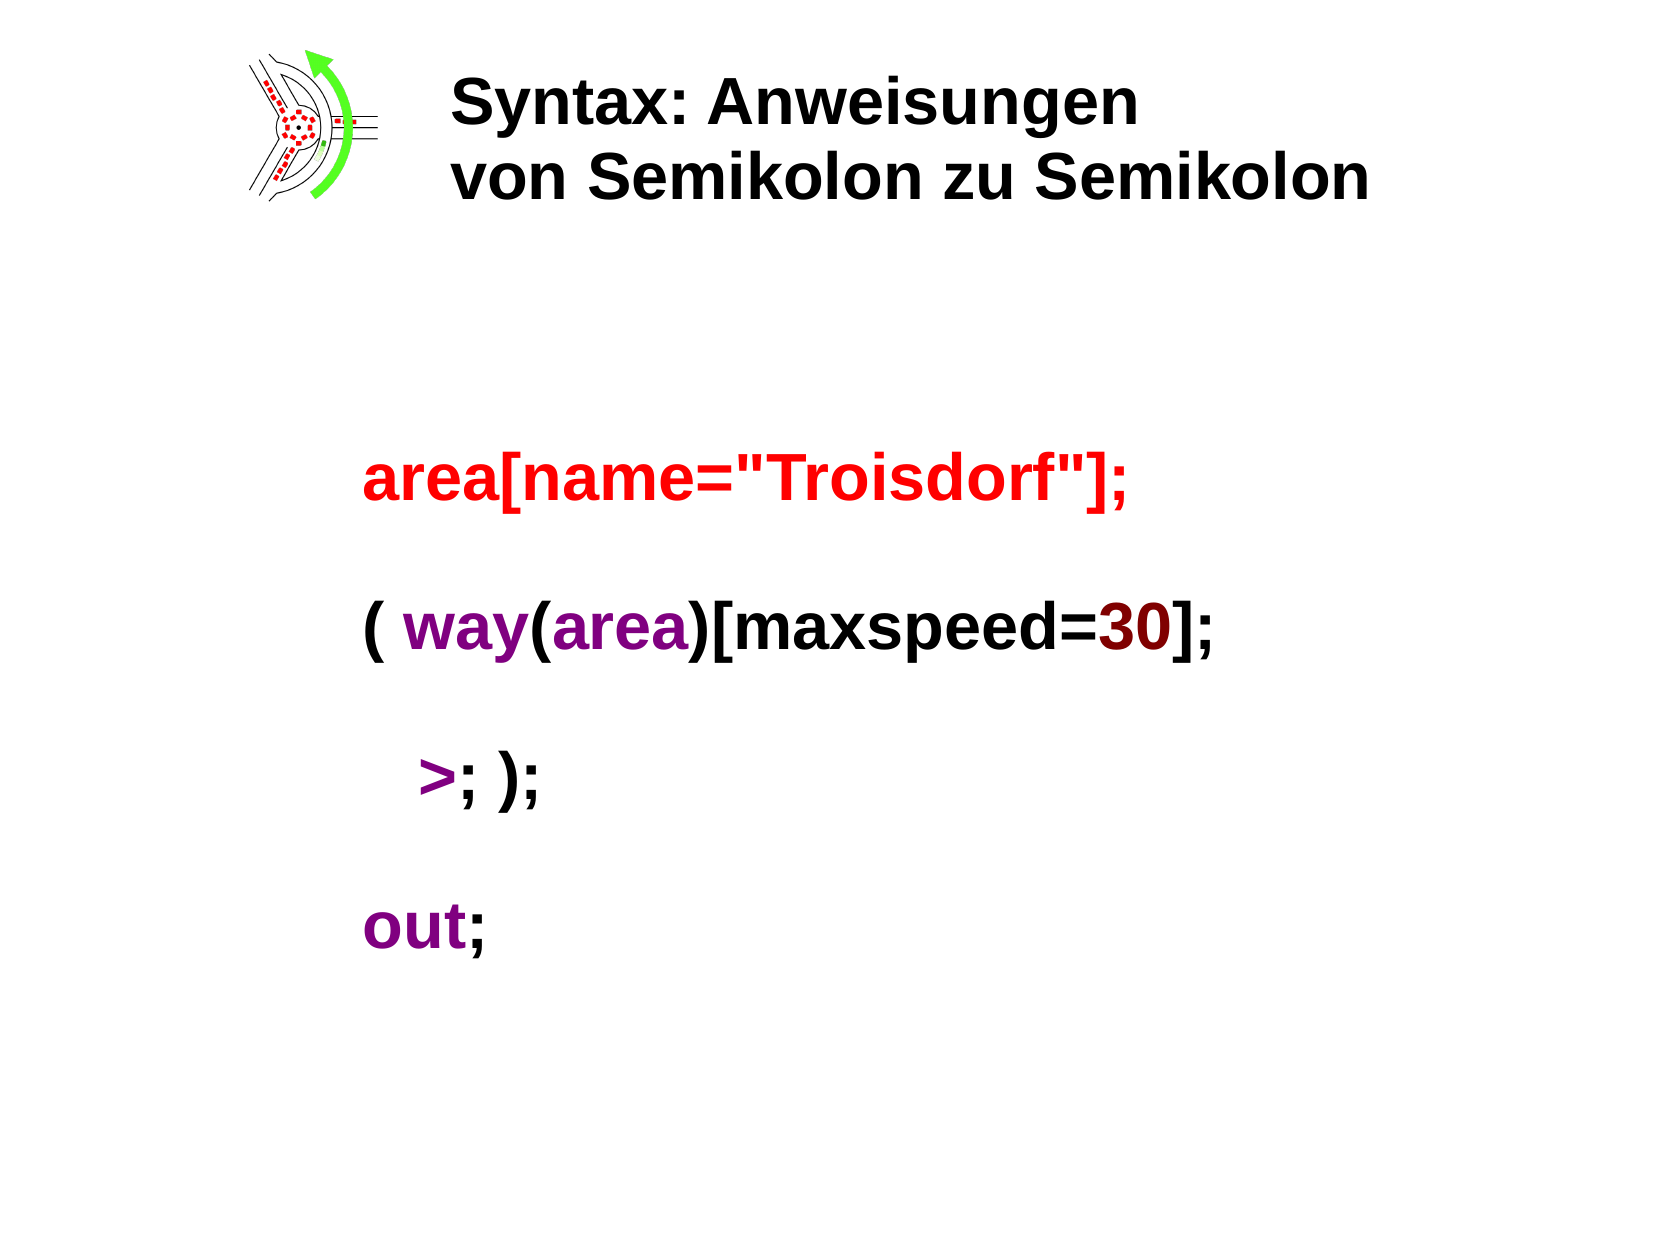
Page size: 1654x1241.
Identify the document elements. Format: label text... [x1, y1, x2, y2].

text_box Syntax: Anweisungen von Semikolon zu Semikolon [435, 56, 1389, 221]
picture [232, 49, 390, 206]
text_box area[name="Troisdorf"]; ( way(area)[maxspeed=30]; >; ); out; [348, 432, 1235, 971]
